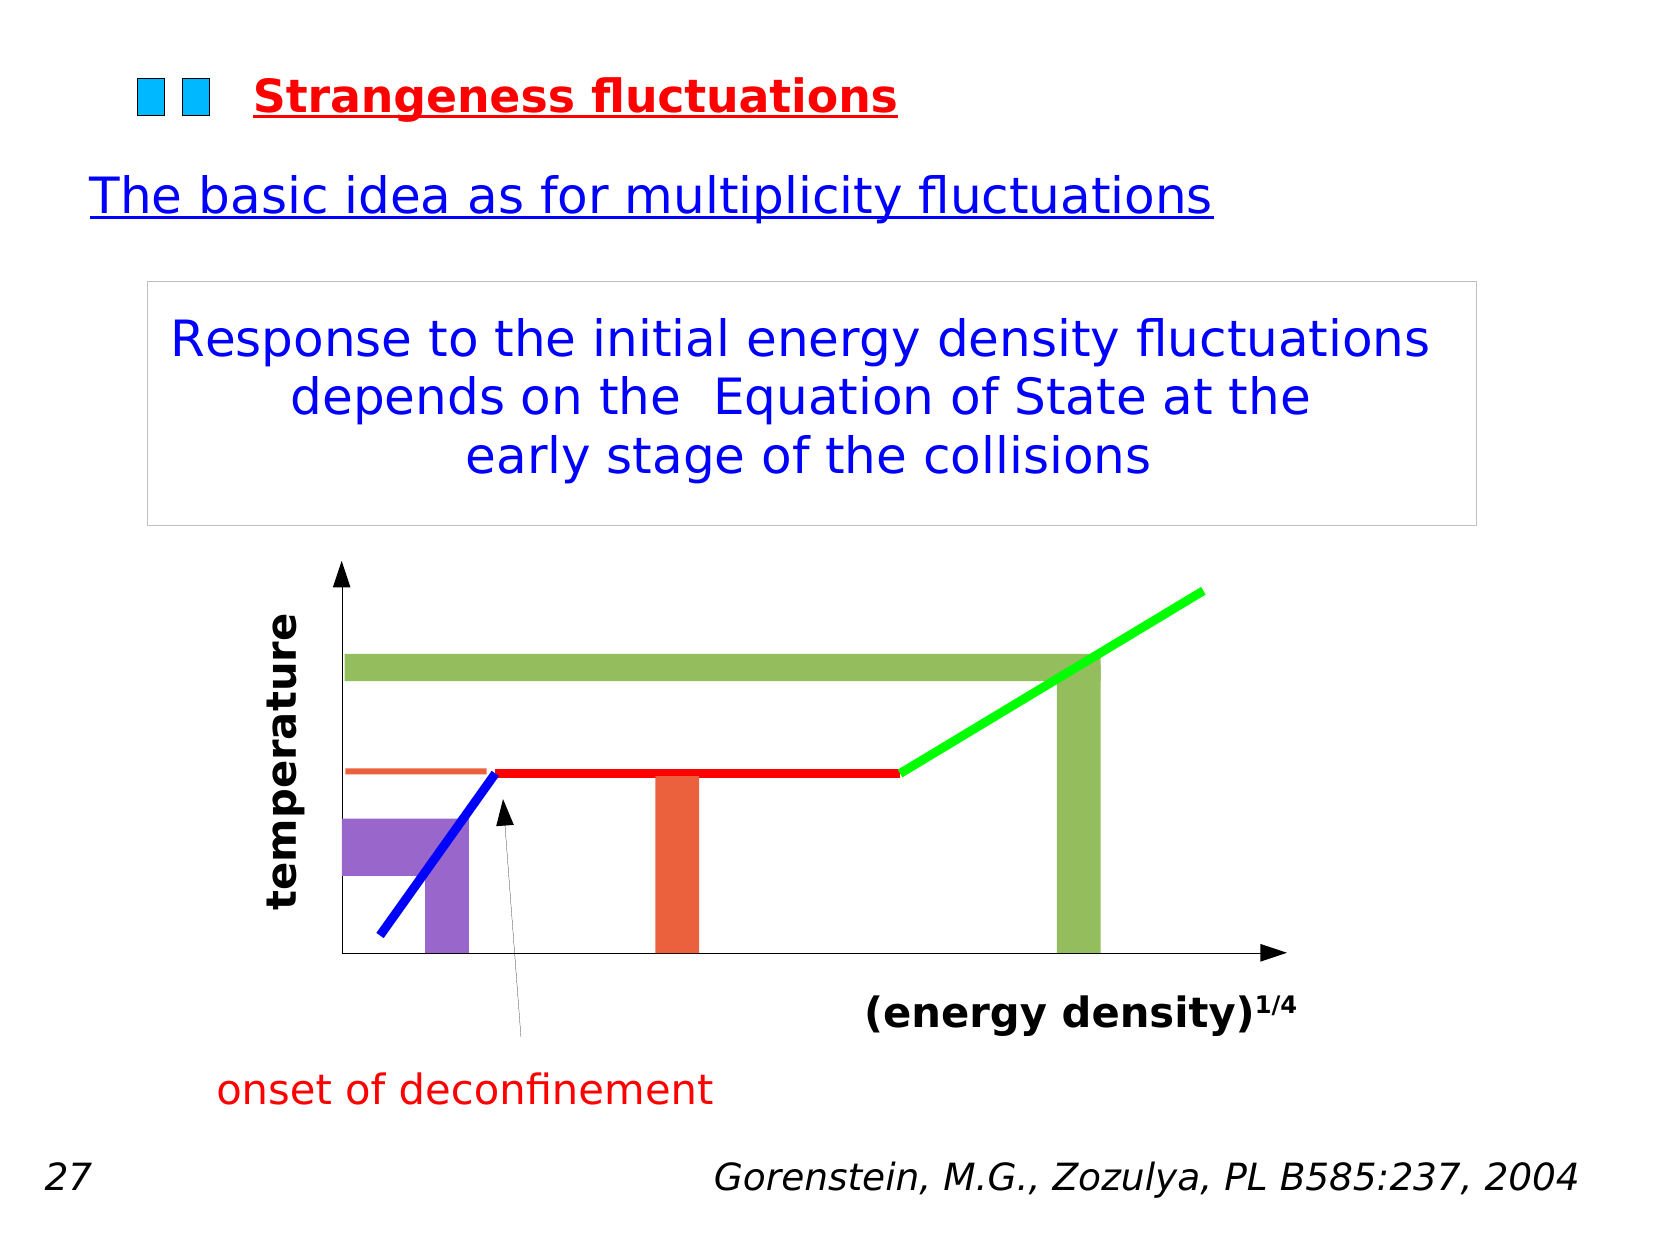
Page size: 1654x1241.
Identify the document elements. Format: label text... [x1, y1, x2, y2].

text_box (energy density)1/4 [864, 988, 1299, 1039]
text_box onset of deconfinement [216, 1065, 741, 1115]
text_box Strangeness fluctuations [252, 69, 1044, 124]
text_box [1056, 659, 1101, 953]
text_box [345, 768, 487, 775]
text_box [341, 818, 457, 876]
text_box [425, 820, 469, 953]
text_box [182, 78, 210, 116]
text_box temperature [257, 612, 317, 926]
text_box The basic idea as for multiplicity fluctuations [89, 166, 1485, 226]
text_box [344, 653, 1089, 682]
text_box Gorenstein, M.G., Zozulya, PL B585:237, 2004 [713, 1155, 1581, 1199]
text_box [137, 78, 165, 116]
text_box [655, 776, 700, 954]
text_box Response to the initial energy density fluctuations depends on the Equation of State at the early stage of the collisions [170, 310, 1455, 485]
